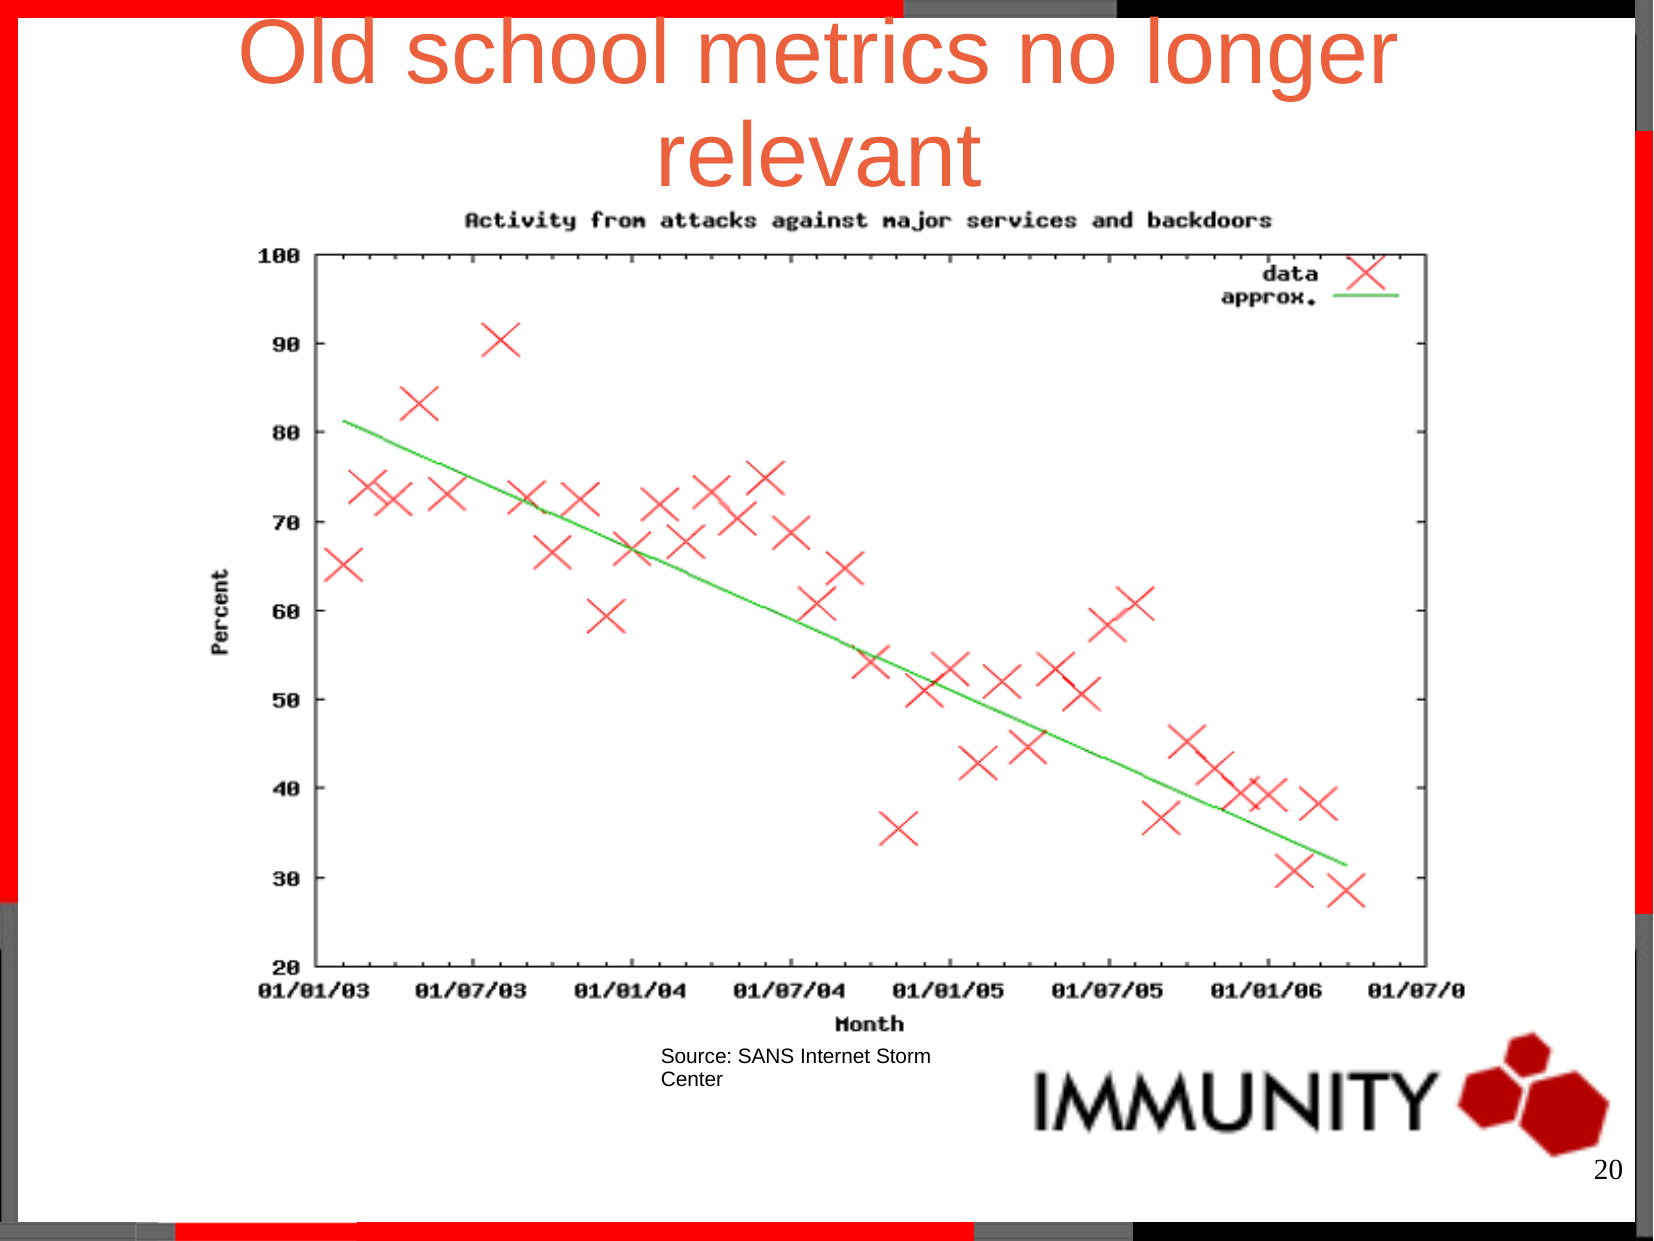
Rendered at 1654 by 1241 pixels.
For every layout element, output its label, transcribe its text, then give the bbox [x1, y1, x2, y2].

picture [137, 0, 1653, 1241]
picture [0, 0, 136, 1241]
title Old school metrics no longer relevant [75, 0, 1563, 208]
text_box Source: SANS Internet Storm Center [646, 1037, 1009, 1099]
